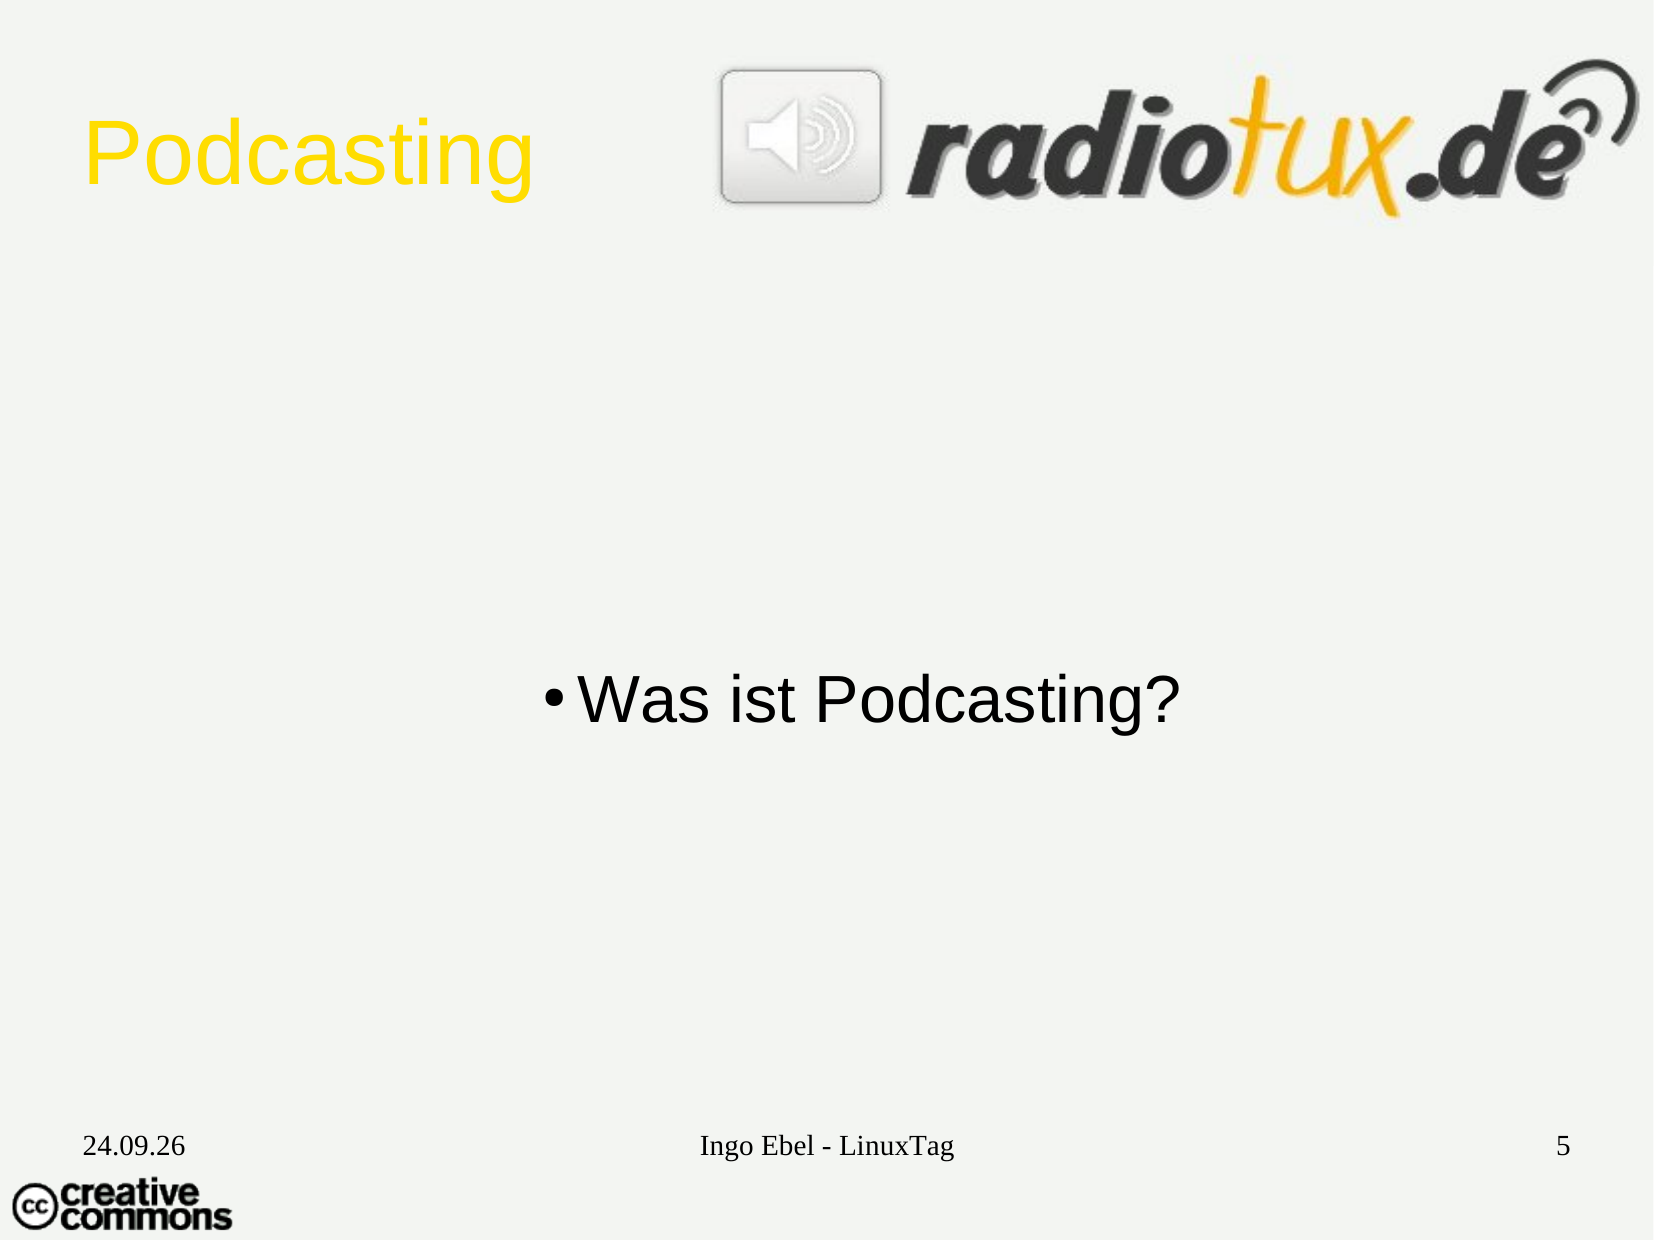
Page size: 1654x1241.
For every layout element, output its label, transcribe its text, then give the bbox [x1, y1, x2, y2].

subtitle Was ist Podcasting? [82, 290, 1571, 1109]
picture [0, 1121, 236, 1240]
picture [649, 0, 1654, 266]
title Podcasting [82, 49, 1571, 257]
